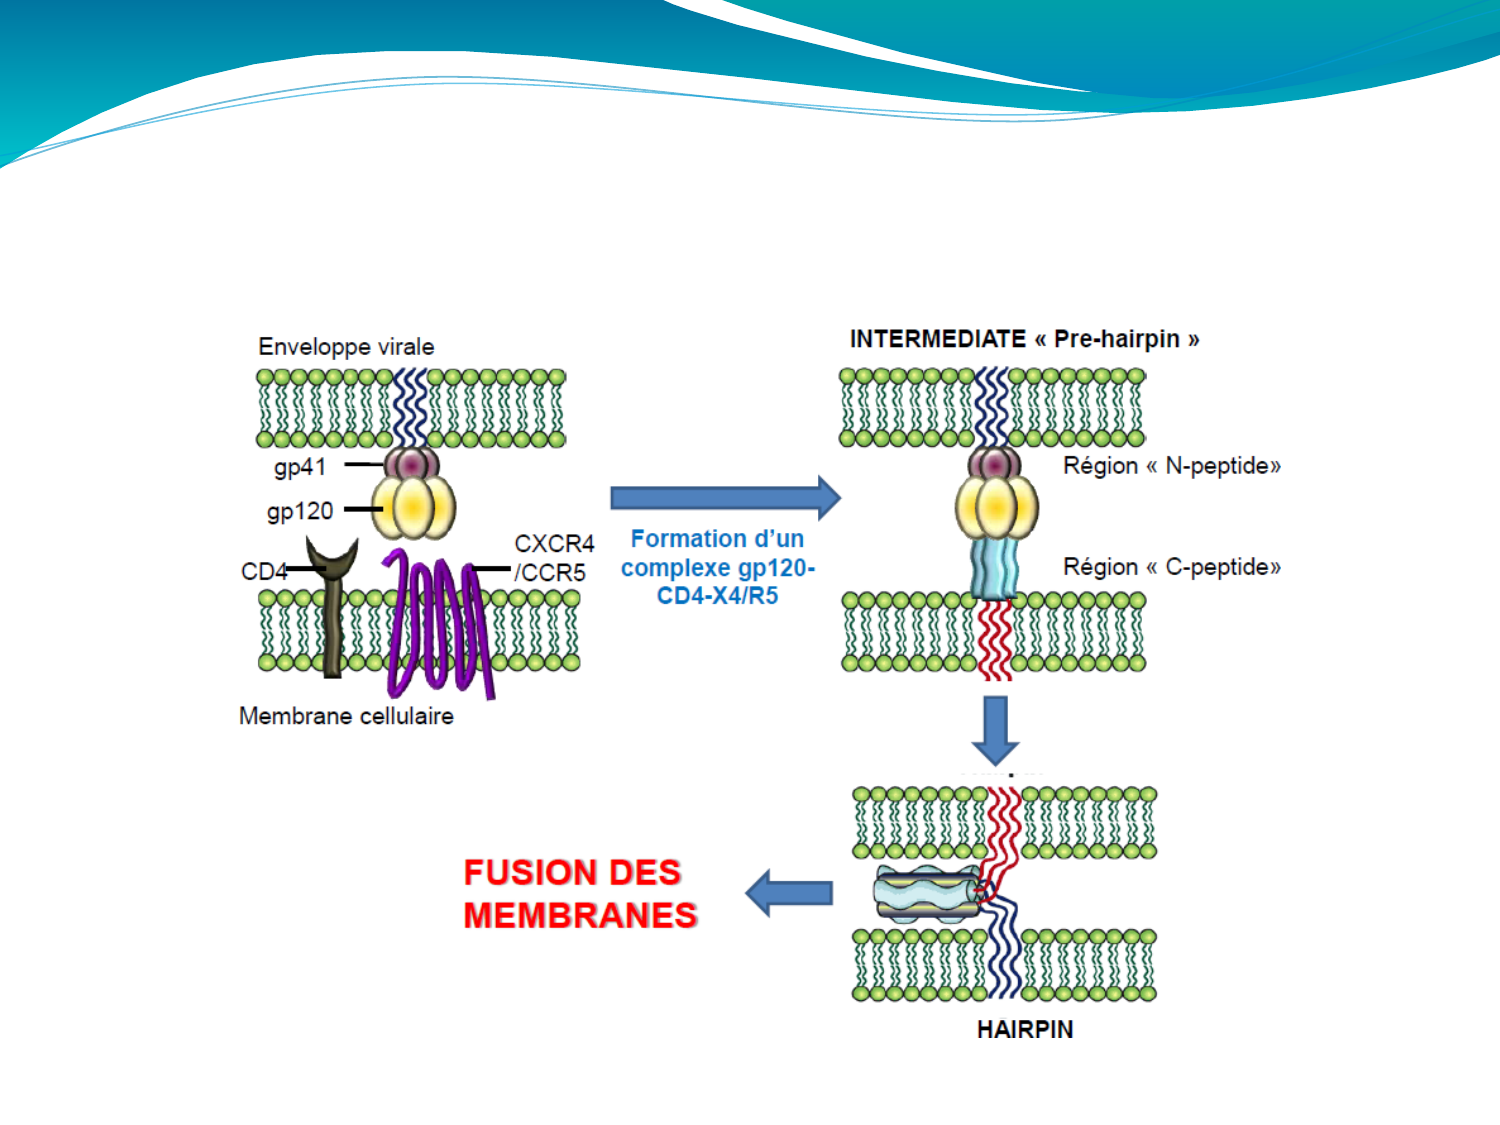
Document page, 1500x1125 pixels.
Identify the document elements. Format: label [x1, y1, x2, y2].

title [75, 115, 1425, 303]
picture [219, 317, 1281, 1038]
